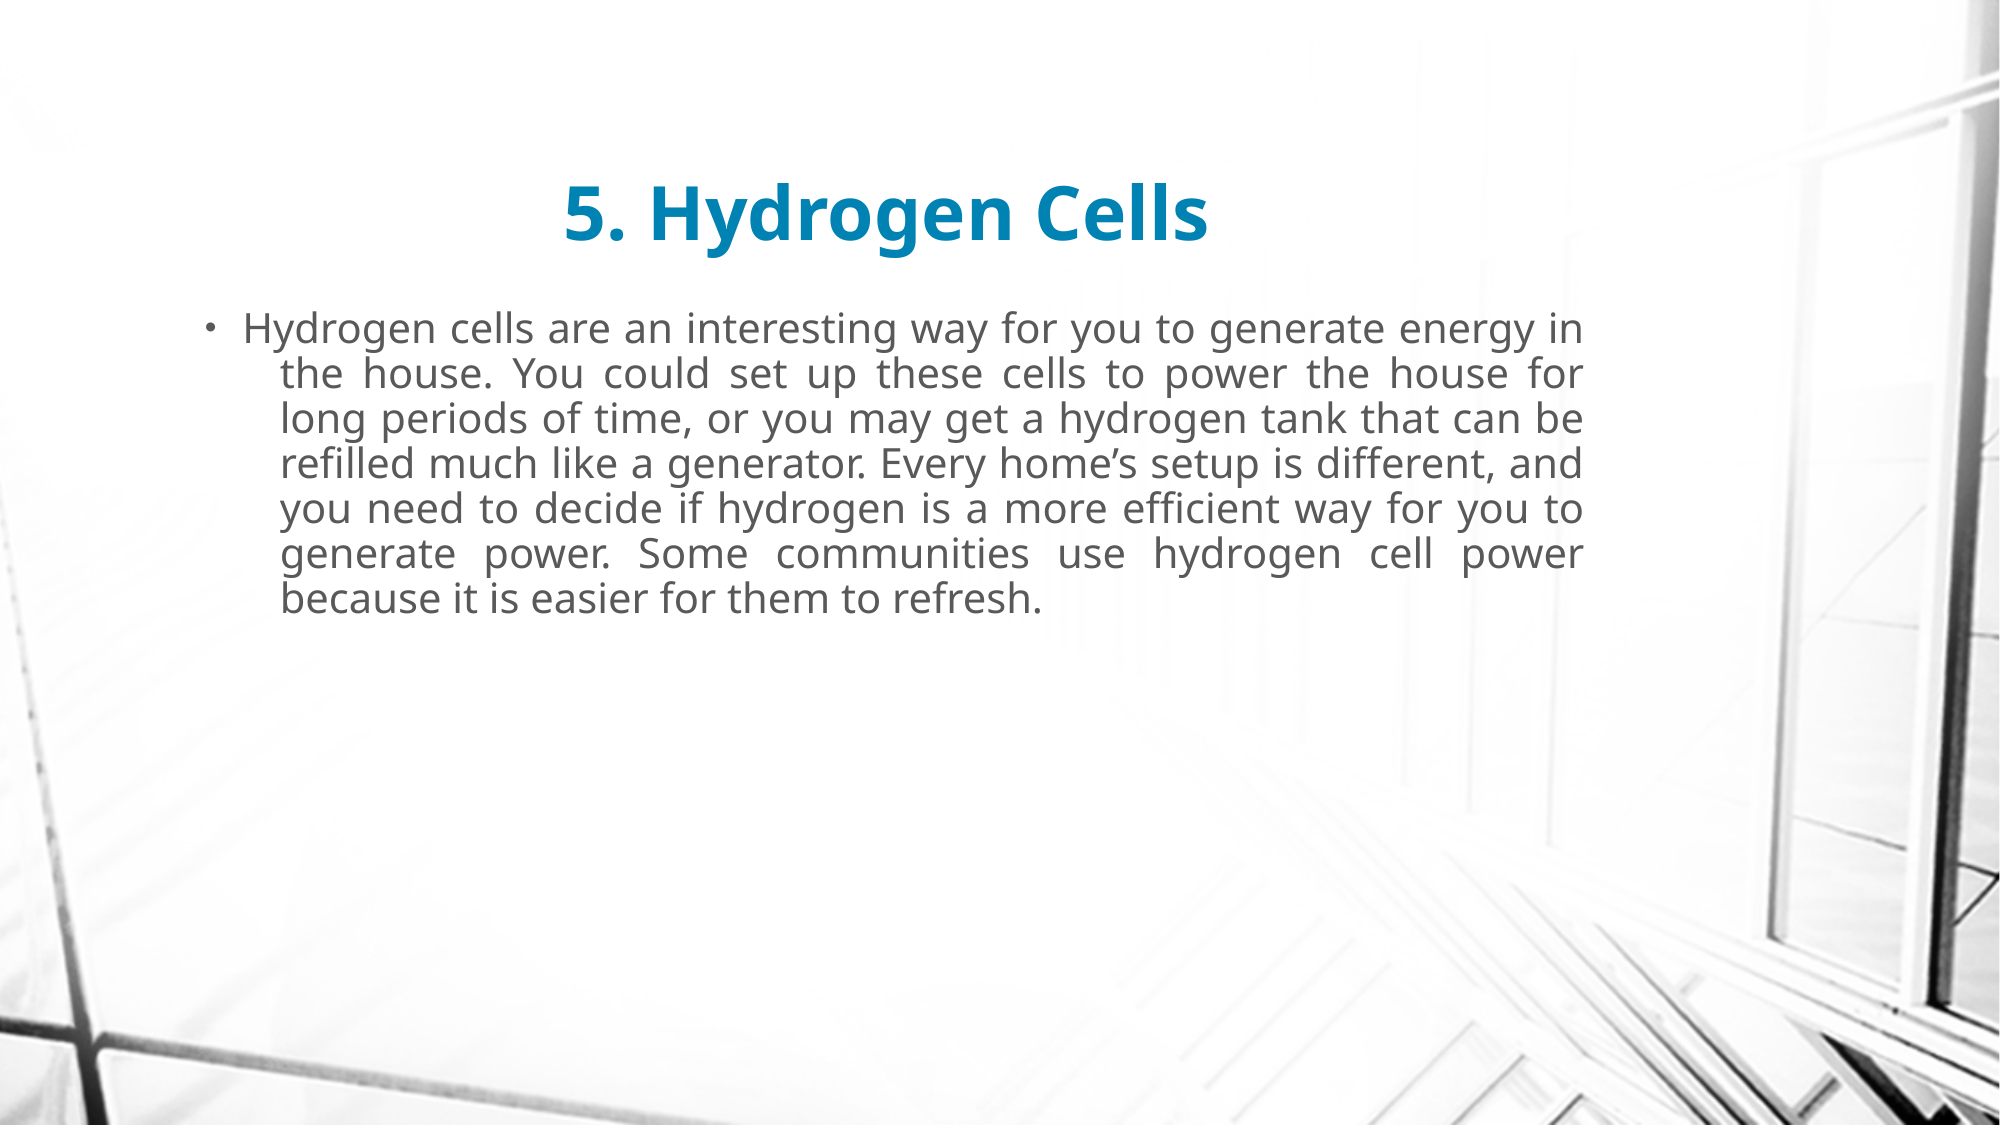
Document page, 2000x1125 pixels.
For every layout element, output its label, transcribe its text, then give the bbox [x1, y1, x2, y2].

list Hydrogen cells are an interesting way for you to generate energy in the house. You could set up these cells to power the house for long periods of time, or you may get a hydrogen tank that can be refilled much like a generator. Every home’s setup is different, and you need to decide if hydrogen is a more efficient way for you to generate power. Some communities use hydrogen cell power because it is easier for them to refresh. [174, 299, 1600, 988]
title 5. Hydrogen Cells [174, 87, 1600, 263]
